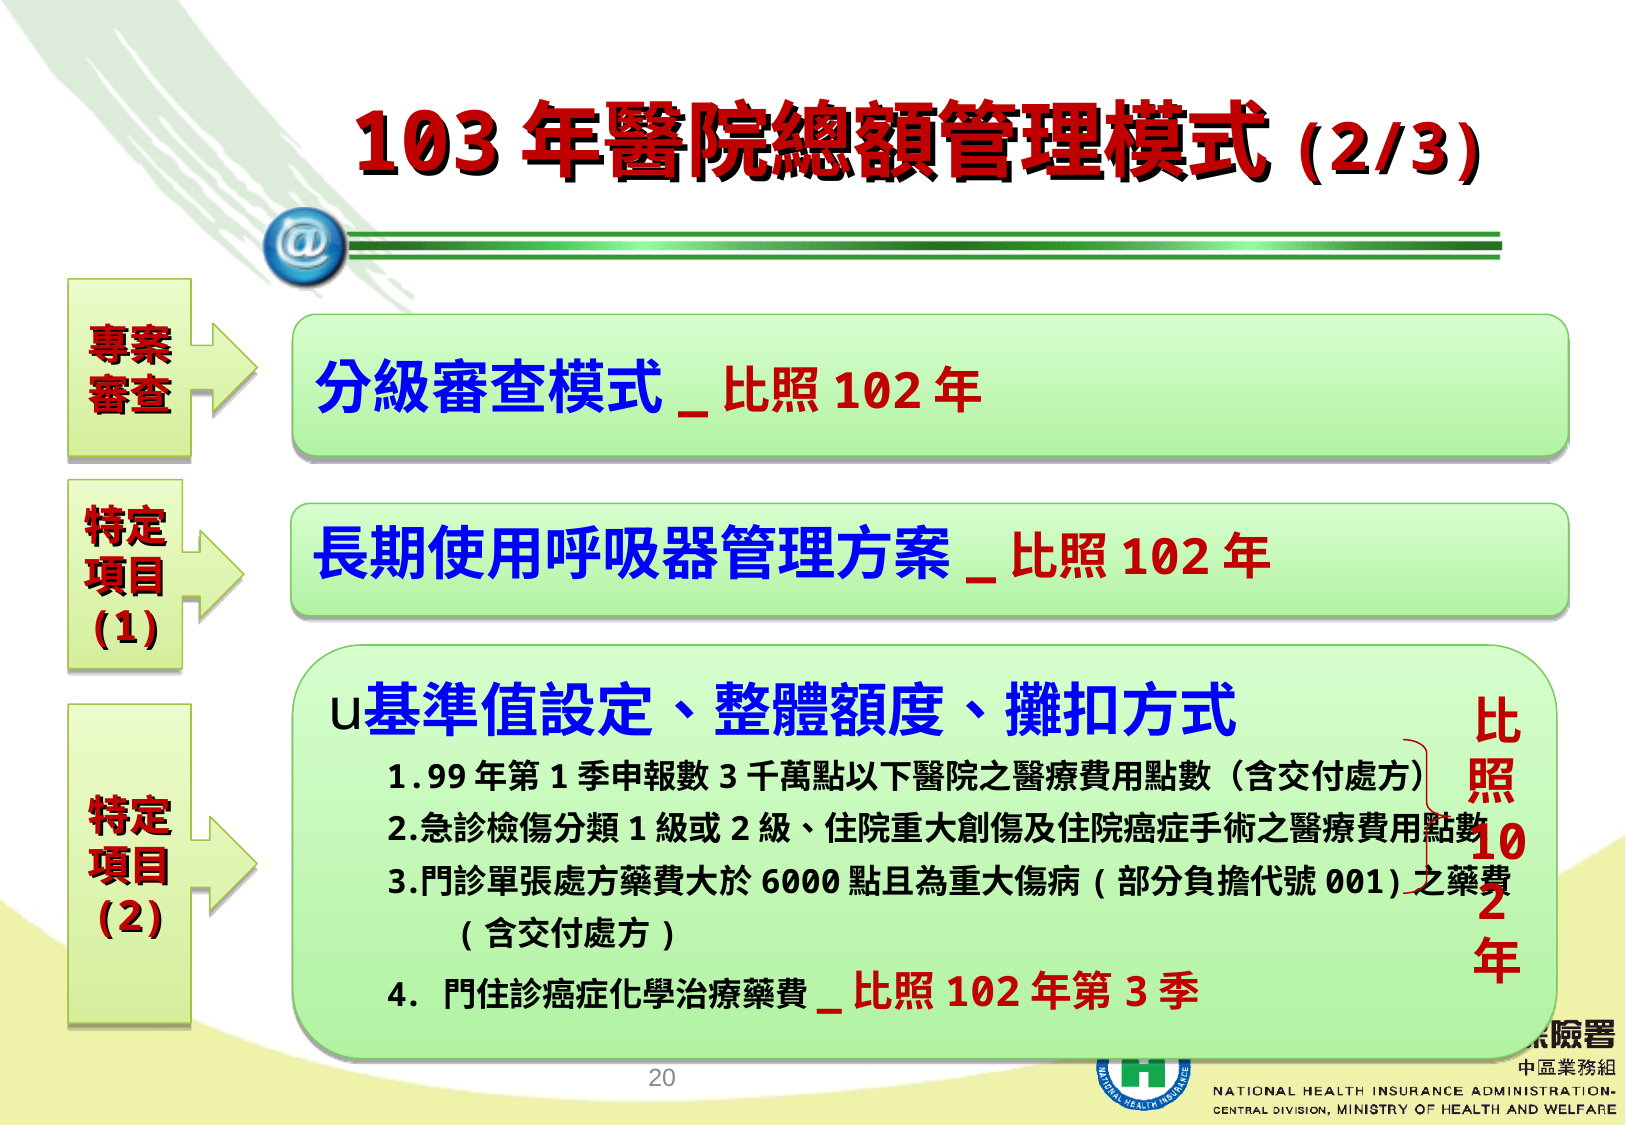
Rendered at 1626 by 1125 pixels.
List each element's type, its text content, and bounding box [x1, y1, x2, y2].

text_box 特定項目 (1) [68, 479, 245, 669]
text_box 基準值設定、整體額度、攤扣方式 99年第1季申報數3千萬點以下醫院之醫療費用點數（含交付處方） 急診檢傷分類1級或2級、住院重大創傷及住院癌症手術之醫療費用點數 門診單張處方藥費大於6000點且為重大傷病(部分負擔代號001)之藥費 (含交付處方) 門住診癌症化學治療藥費_比照102年第3季 [292, 645, 1557, 1059]
text_box 比照102年 [1438, 657, 1557, 941]
text_box 特定項目 (2) [68, 704, 258, 1024]
text_box 專案審查 [68, 278, 258, 457]
text_box 長期使用呼吸器管理方案_比照102年 [290, 503, 1569, 616]
text_box 103年醫院總額管理模式(2/3) [304, 66, 1535, 209]
text_box [633, 1059, 1013, 1107]
text_box 分級審查模式_比照102年 [292, 314, 1569, 457]
